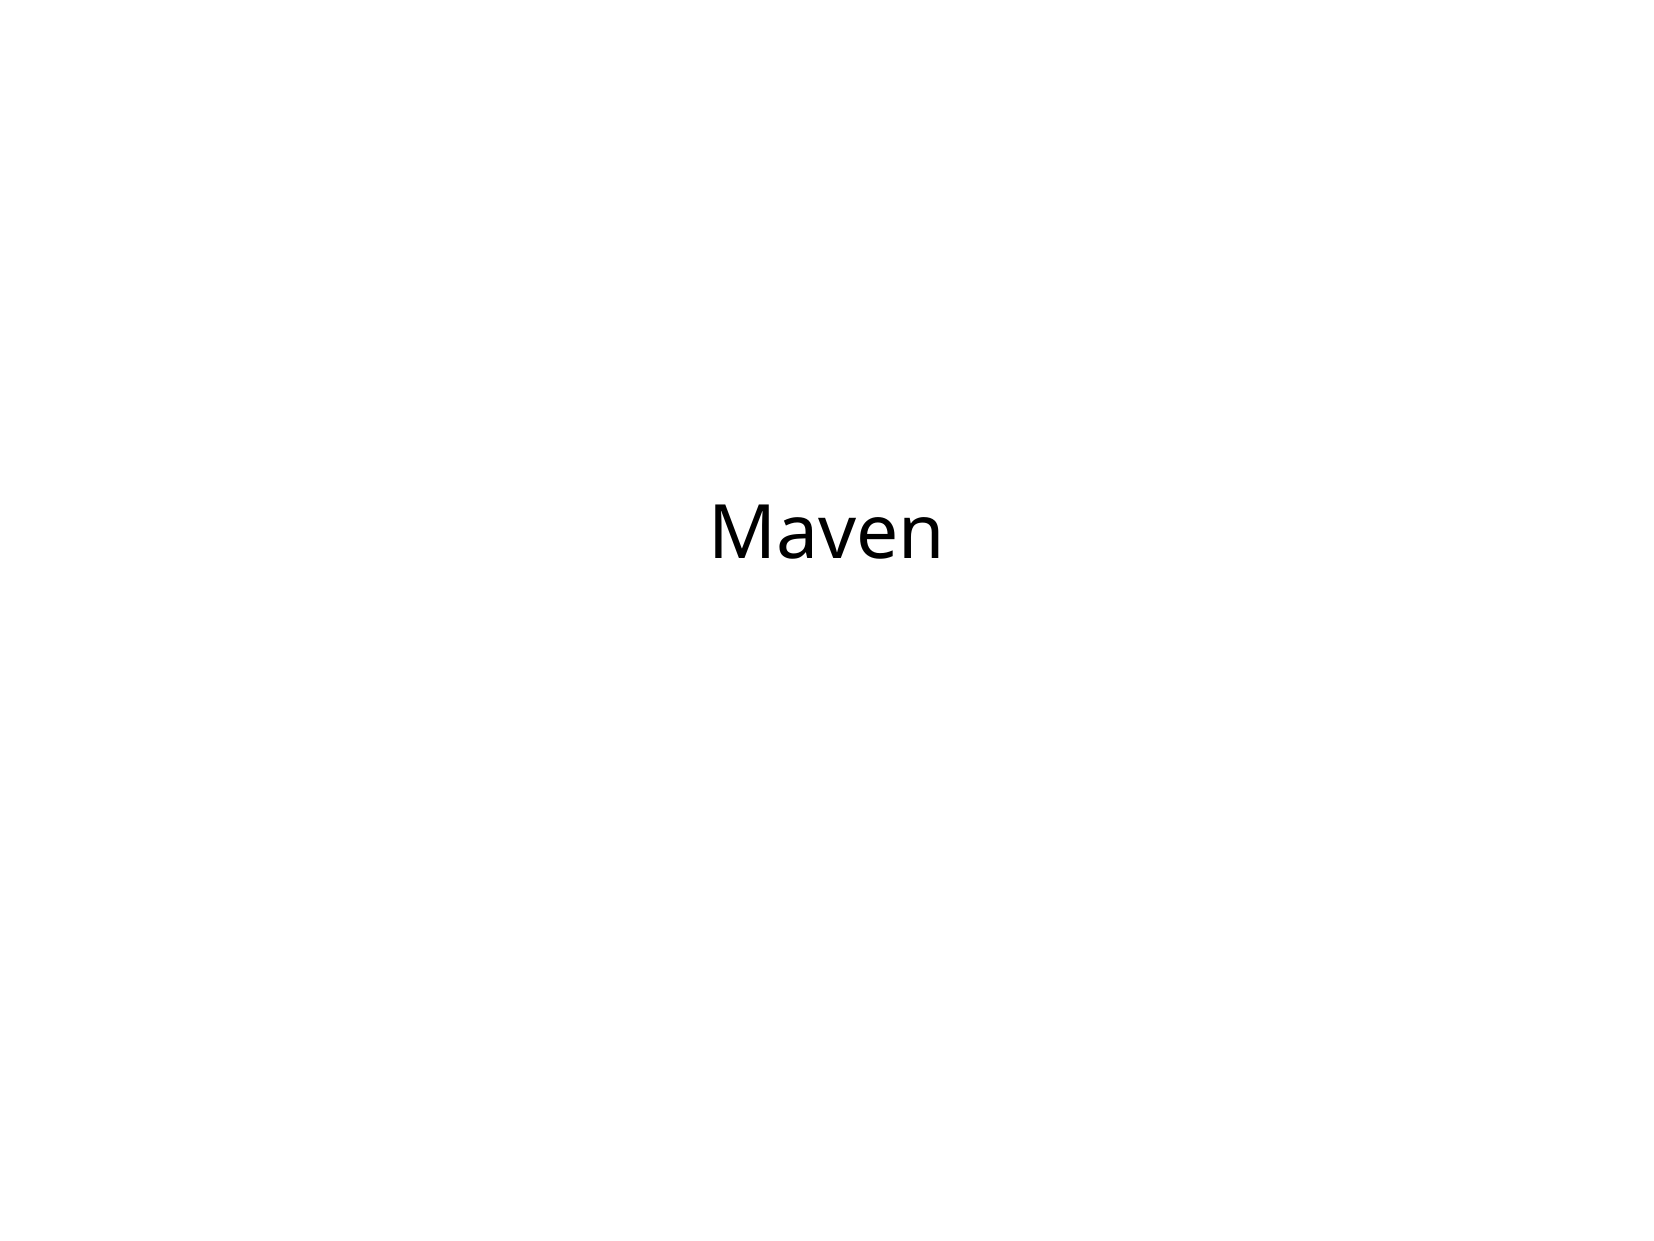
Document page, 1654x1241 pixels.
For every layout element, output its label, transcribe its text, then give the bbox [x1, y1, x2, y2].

subtitle Maven [82, 49, 1571, 1010]
